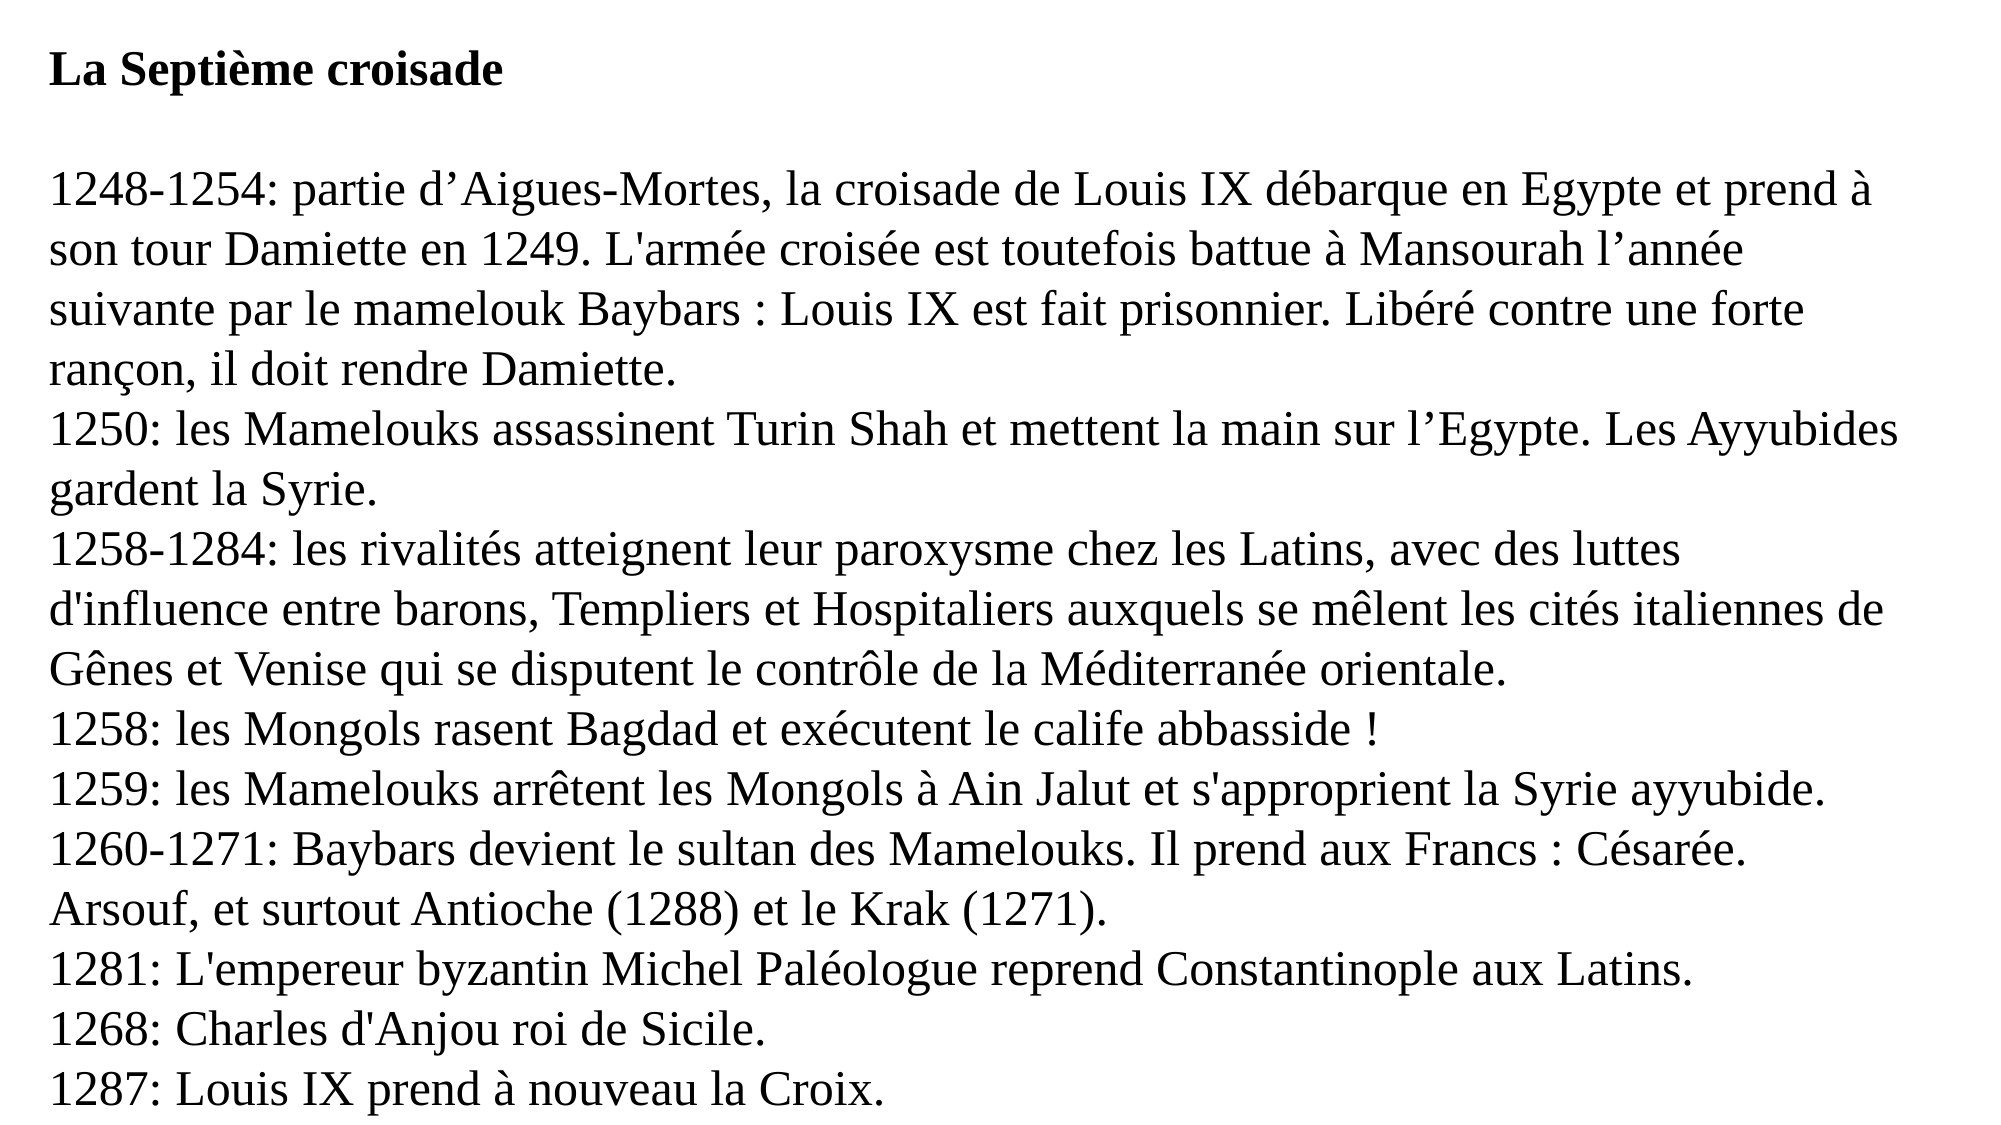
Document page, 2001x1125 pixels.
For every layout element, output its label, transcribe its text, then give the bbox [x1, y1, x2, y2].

text_box La Septième croisade 1248-1254: partie d’Aigues-Mortes, la croisade de Louis IX débarque en Egypte et prend à son tour Damiette en 1249. L'armée croisée est toutefois battue à Mansourah l’année suivante par le mamelouk Baybars : Louis IX est fait prisonnier. Libéré contre une forte rançon, il doit rendre Damiette. 1250: les Mamelouks assassinent Turin Shah et mettent la main sur l’Egypte. Les Ayyubides gardent la Syrie. 1258-1284: les rivalités atteignent leur paroxysme chez les Latins, avec des luttes d'influence entre barons, Templiers et Hospitaliers auxquels se mêlent les cités italiennes de Gênes et Venise qui se disputent le contrôle de la Méditerranée orientale. 1258: les Mongols rasent Bagdad et exécutent le calife abbasside ! 1259: les Mamelouks arrêtent les Mongols à Ain Jalut et s'approprient la Syrie ayyubide. 1260-1271: Baybars devient le sultan des Mamelouks. Il prend aux Francs : Césarée. Arsouf, et surtout Antioche (1288) et le Krak (1271). 1281: L'empereur byzantin Michel Paléologue reprend Constantinople aux Latins. 1268: Charles d'Anjou roi de Sicile. 1287: Louis IX prend à nouveau la Croix. [34, 28, 1918, 1125]
